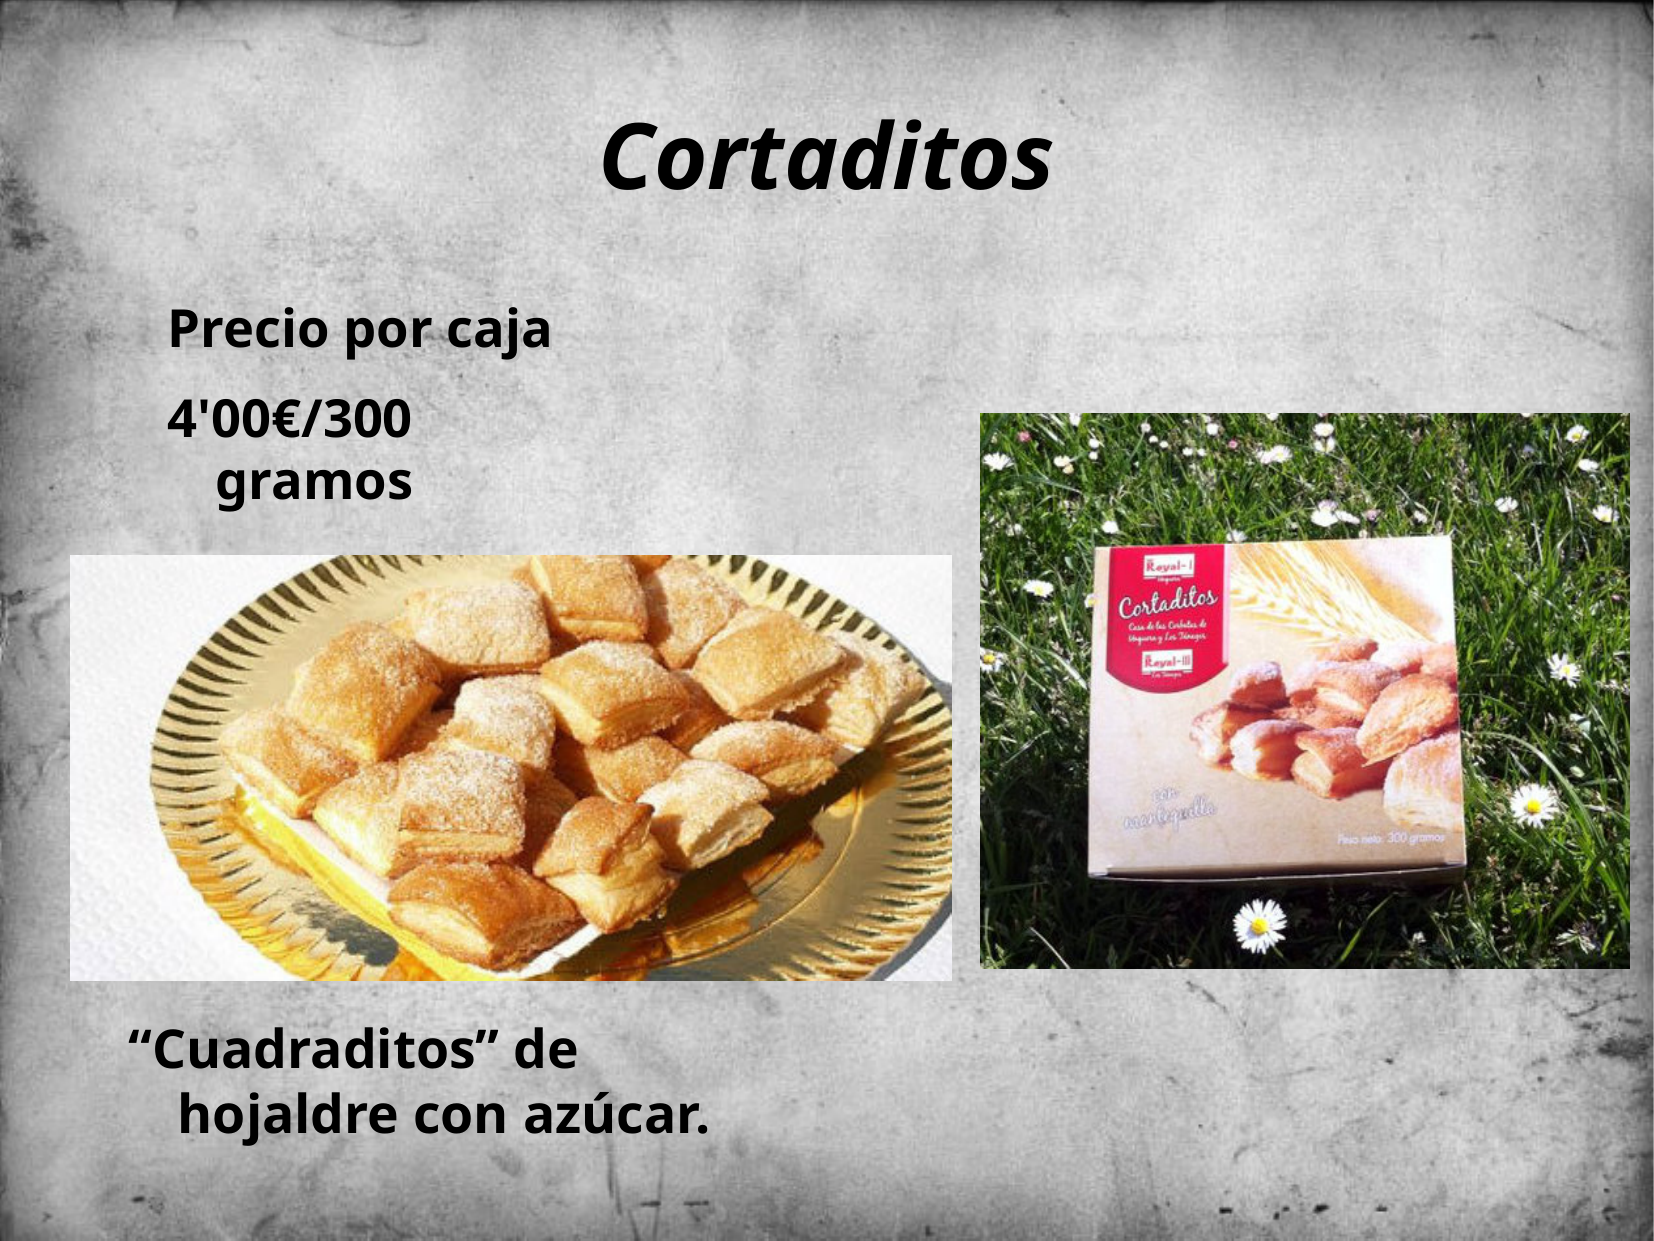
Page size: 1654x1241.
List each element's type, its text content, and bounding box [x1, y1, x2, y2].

list “Cuadraditos” de hojaldre con azúcar. [47, 1015, 768, 1193]
list Precio por caja 4'00€/300 gramos [87, 295, 556, 547]
picture [0, 0, 1654, 1241]
title Cortaditos [82, 97, 1571, 208]
